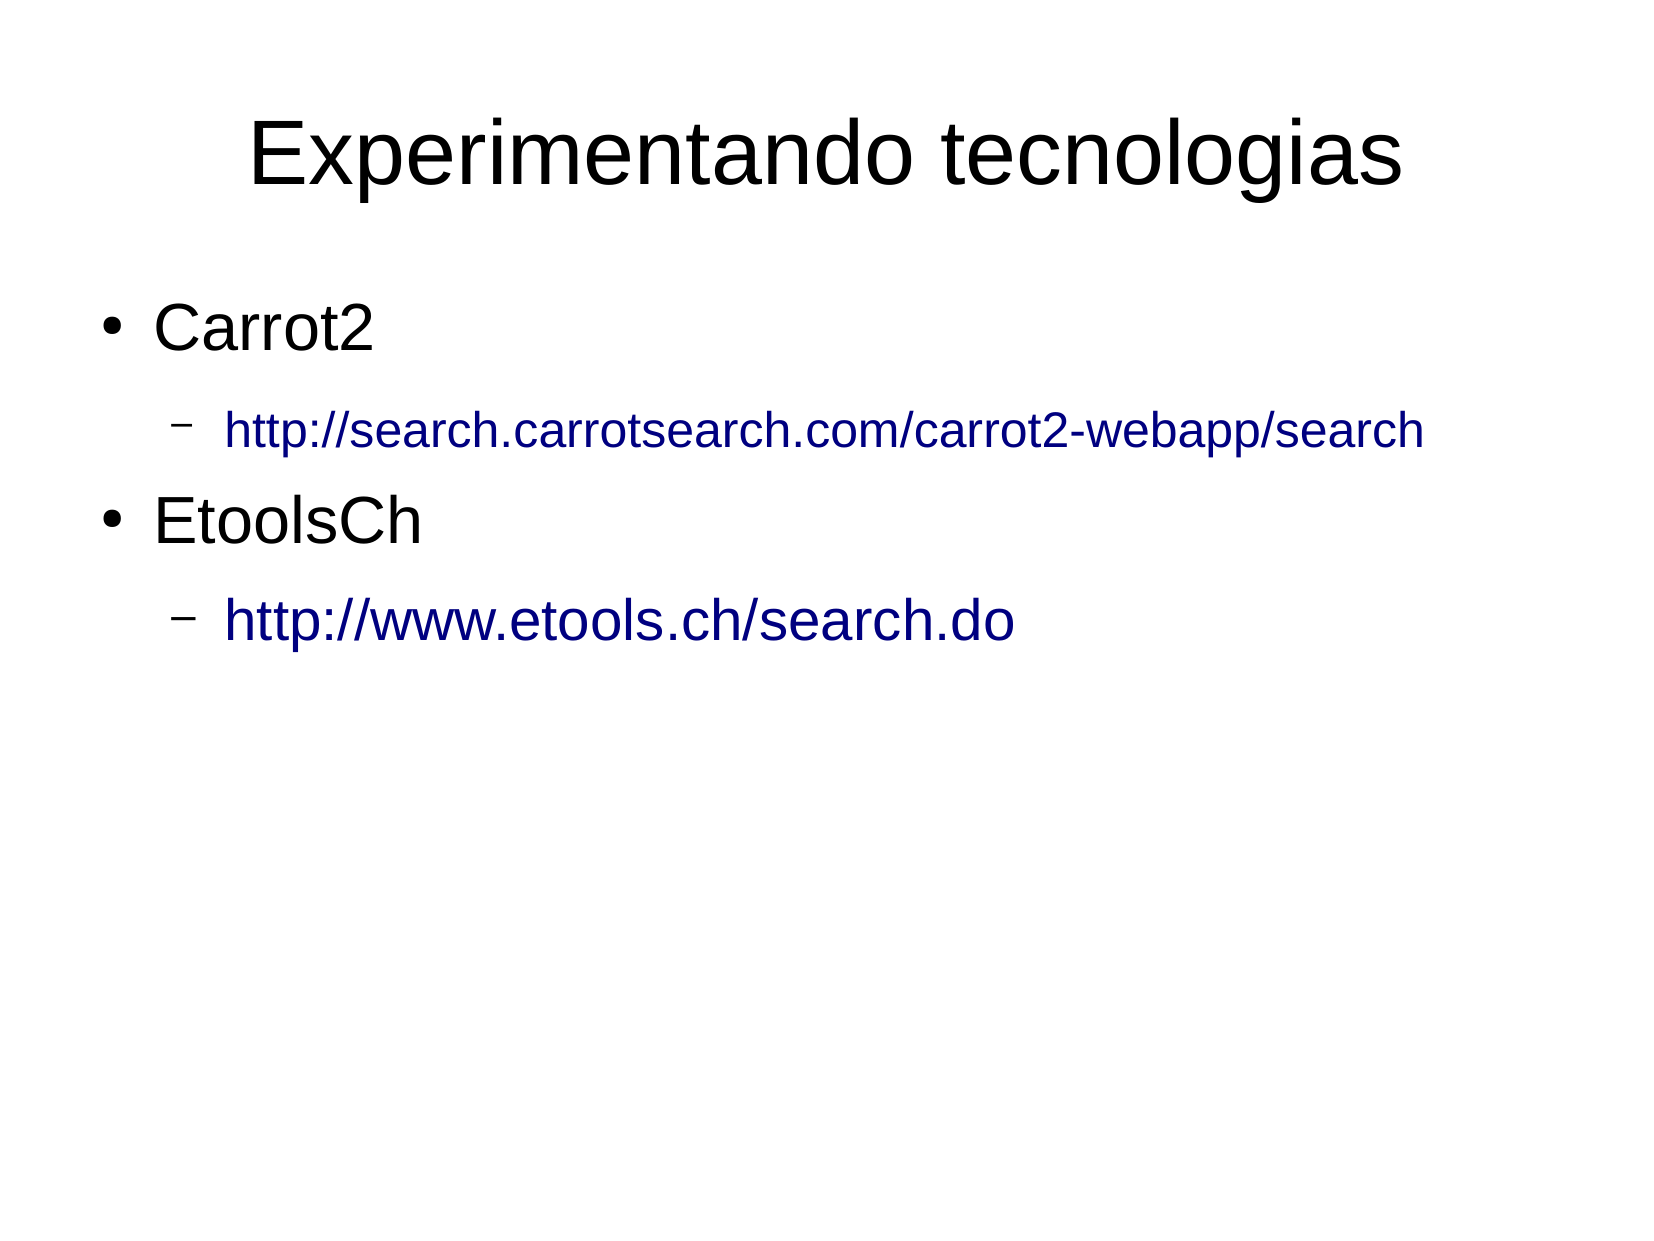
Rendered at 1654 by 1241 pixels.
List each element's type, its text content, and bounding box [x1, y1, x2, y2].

list Carrot2 http://search.carrotsearch.com/carrot2-webapp/search EtoolsCh http://www.etools.ch/search.do [82, 290, 1571, 1010]
title Experimentando tecnologias [82, 49, 1571, 257]
